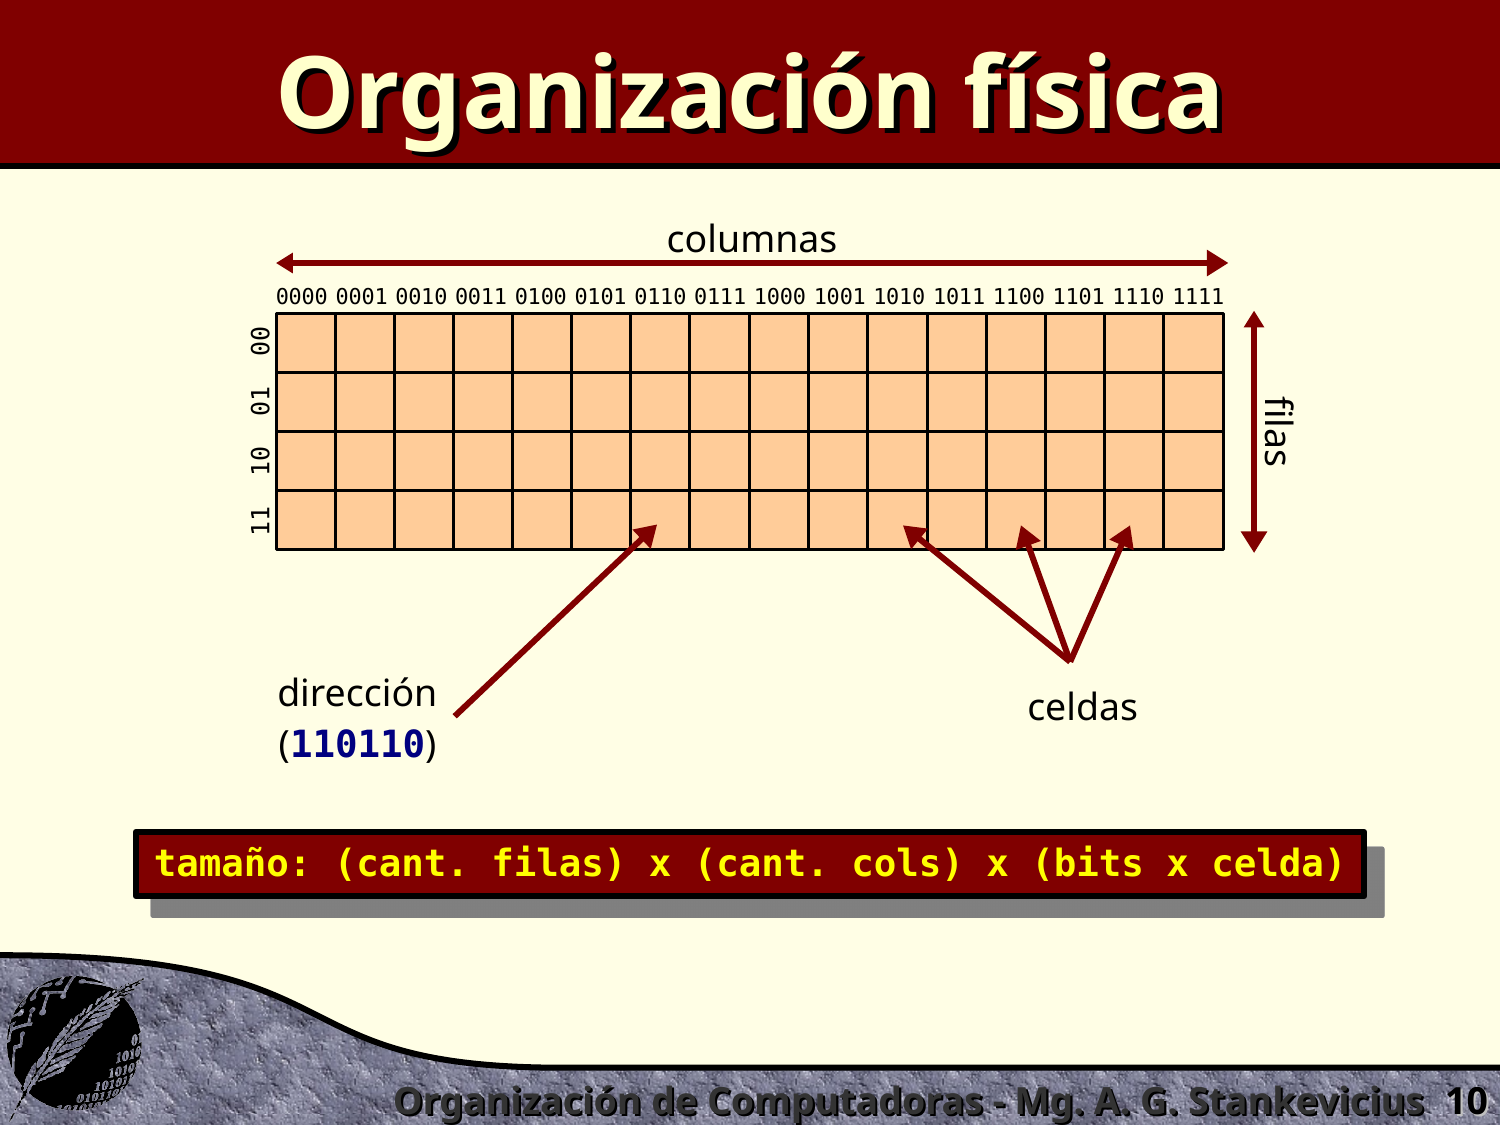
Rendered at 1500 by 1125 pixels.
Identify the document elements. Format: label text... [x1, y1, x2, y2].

text_box [283, 323, 1224, 550]
picture [802, 1100, 806, 1110]
picture [0, 959, 1500, 1125]
title Organización física [15, 5, 1485, 160]
text_box [912, 543, 927, 550]
picture [1058, 1100, 1065, 1110]
text_box celdas [1012, 673, 1153, 741]
picture [448, 1100, 455, 1110]
text_box dirección (110110) [262, 658, 455, 779]
text_box 0000 0001 0010 0011 0100 0101 0110 0111 1000 1001 1010 1011 1100 1101 1110 1111 [261, 277, 1240, 323]
text_box 11 10 01 00 [238, 311, 283, 552]
text_box tamaño: (cant. filas) x (cant. cols) x (bits x celda) [136, 831, 1365, 897]
